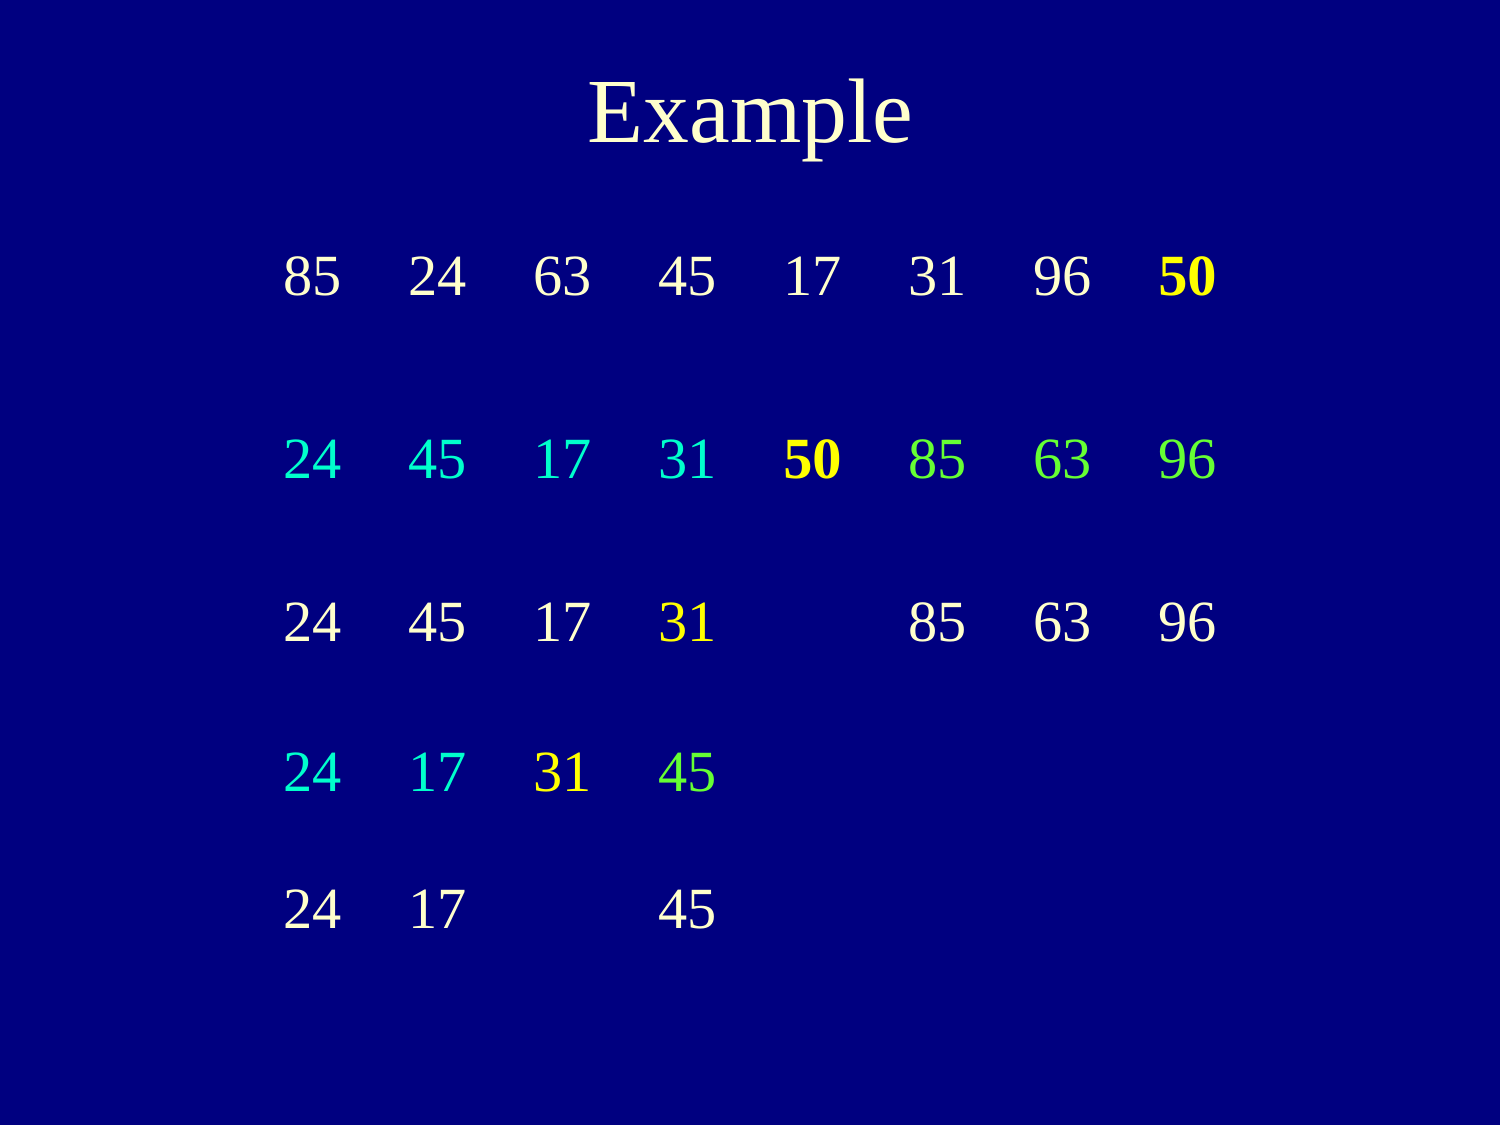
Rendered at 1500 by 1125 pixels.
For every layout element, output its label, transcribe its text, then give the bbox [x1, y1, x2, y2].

table_header 45 [625, 229, 750, 325]
table_header 24 [250, 575, 375, 675]
table_header 85 [875, 575, 1000, 675]
table_header 50 [750, 413, 875, 512]
table_header 24 [250, 863, 375, 962]
table_header 45 [375, 575, 500, 675]
table_header 96 [1125, 413, 1250, 512]
table_header 45 [625, 863, 750, 962]
table_header 50 [1125, 229, 1250, 325]
table_header 63 [500, 229, 625, 325]
table_header 24 [250, 725, 375, 825]
table_header 85 [250, 229, 375, 325]
table_header 85 [875, 413, 1000, 512]
table_header 24 [375, 229, 500, 325]
table_header 96 [1000, 229, 1125, 325]
table_header 31 [500, 725, 625, 825]
table_header 31 [625, 413, 750, 512]
table_header 24 [250, 413, 375, 512]
table_header 31 [875, 229, 1000, 325]
table_header 17 [500, 413, 625, 512]
table_header 17 [500, 575, 625, 675]
table_header 45 [375, 413, 500, 512]
table_header 31 [625, 575, 750, 675]
table_header 17 [750, 229, 875, 325]
table_header 17 [375, 725, 500, 825]
title Example [22, 43, 1480, 169]
table_header 45 [625, 725, 750, 825]
table_header 63 [1000, 575, 1125, 675]
table_header 96 [1125, 575, 1250, 675]
table_header 17 [375, 863, 500, 962]
table_header 63 [1000, 413, 1125, 512]
